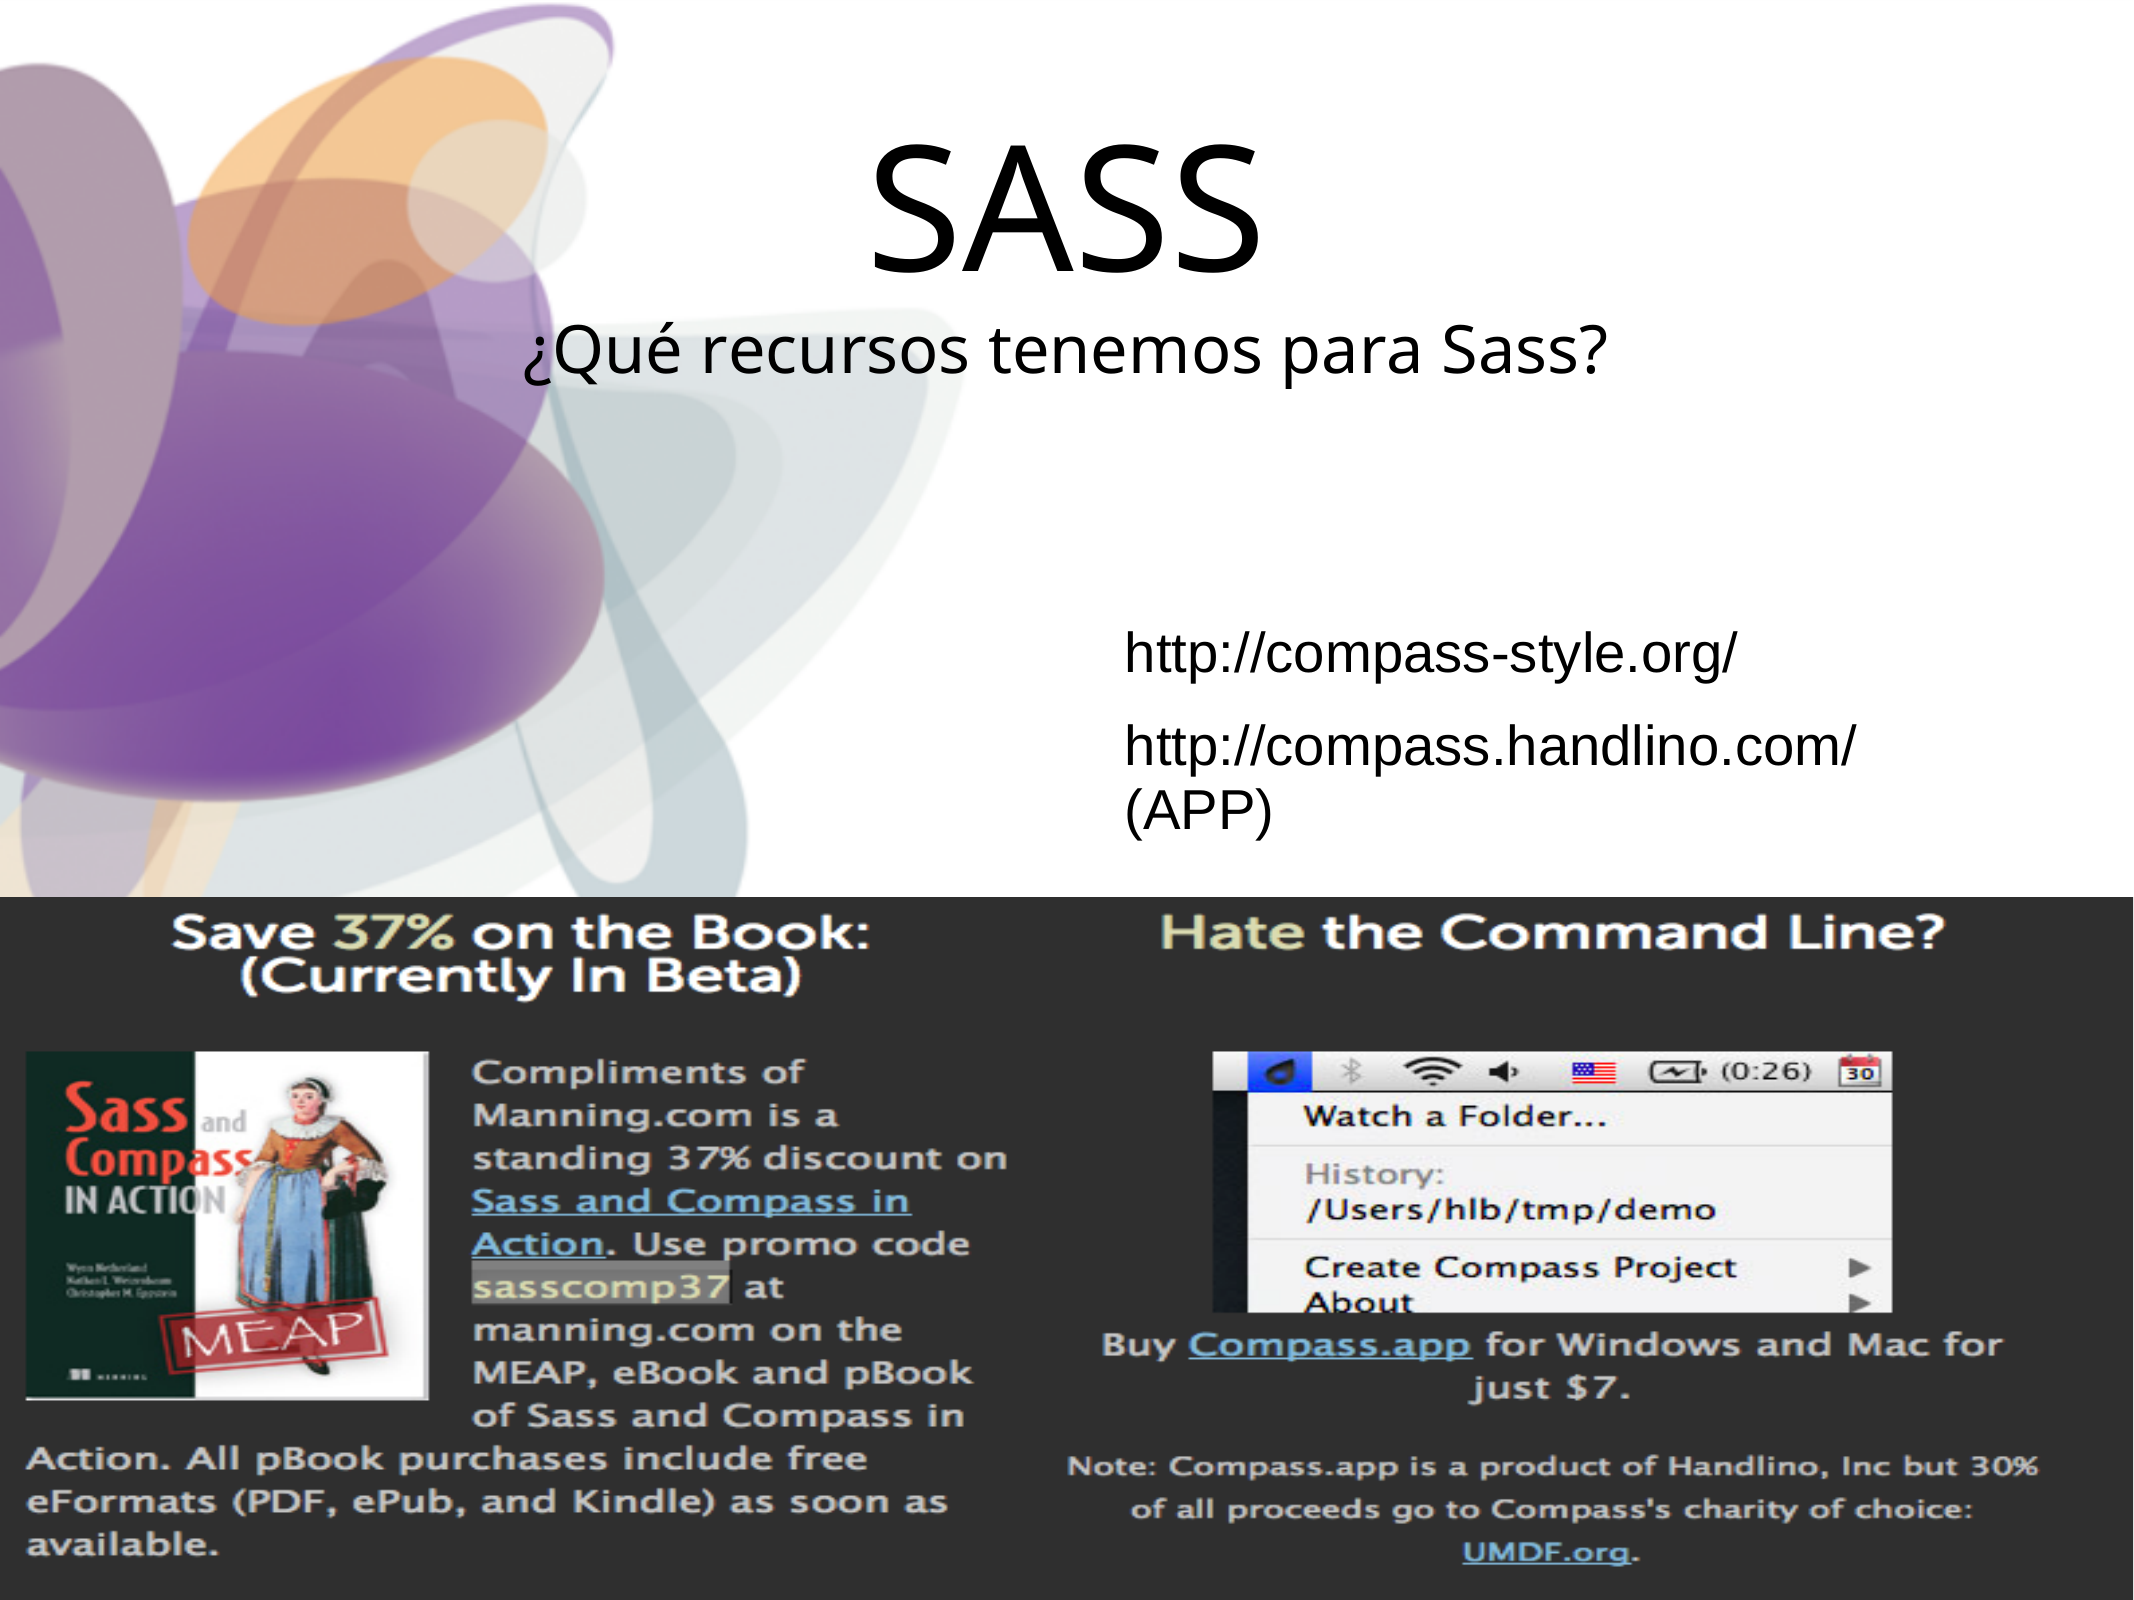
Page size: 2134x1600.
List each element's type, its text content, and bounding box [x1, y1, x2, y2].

picture [0, 0, 2134, 1600]
text_box SASS ¿Qué recursos tenemos para Sass? [208, 41, 1926, 442]
text_box http://compass-style.org/ http://compass.handlino.com/ (APP) [1110, 614, 2038, 786]
